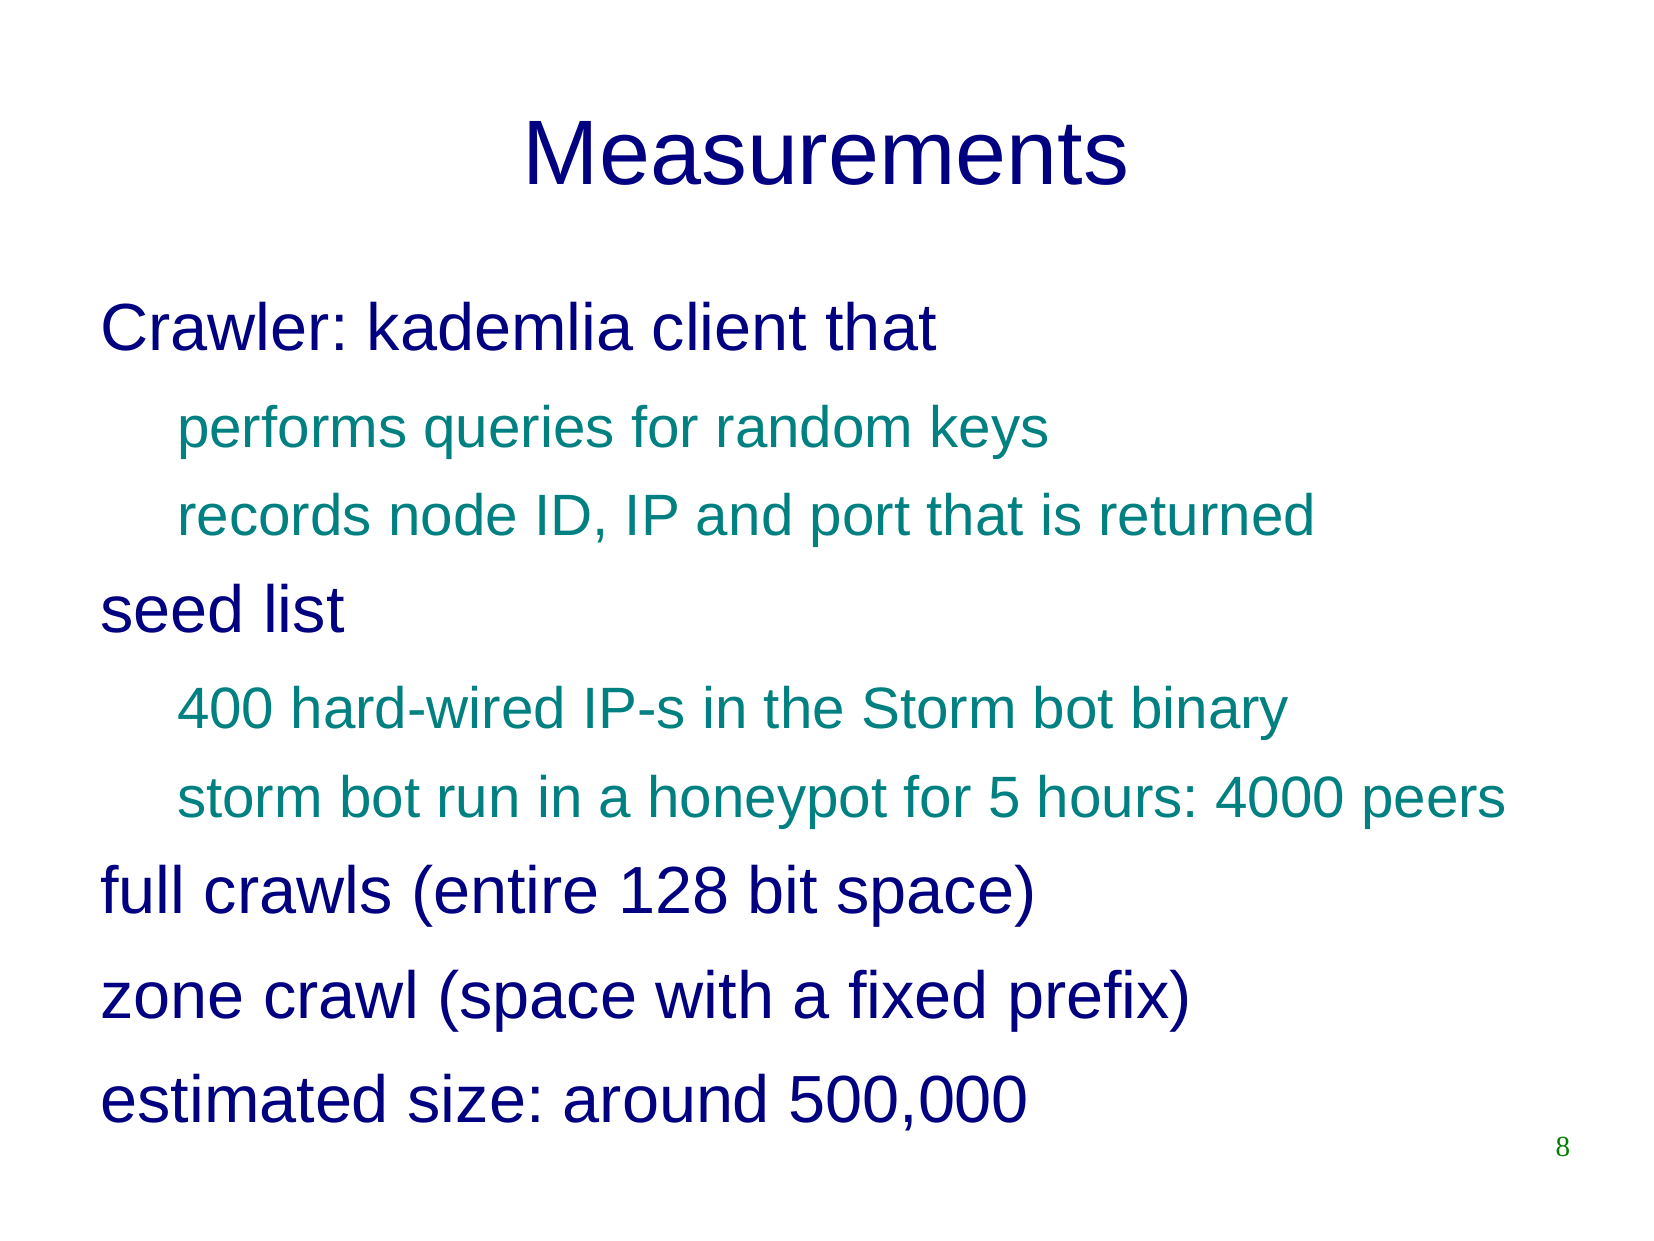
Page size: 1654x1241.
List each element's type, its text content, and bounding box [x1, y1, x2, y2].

list Crawler: kademlia client that performs queries for random keys records node ID, IP and port that is returned seed list 400 hard-wired IP-s in the Storm bot binary storm bot run in a honeypot for 5 hours: 4000 peers full crawls (entire 128 bit space) zone crawl (space with a fixed prefix) estimated size: around 500,000 [82, 290, 1571, 1137]
title Measurements [82, 56, 1571, 250]
